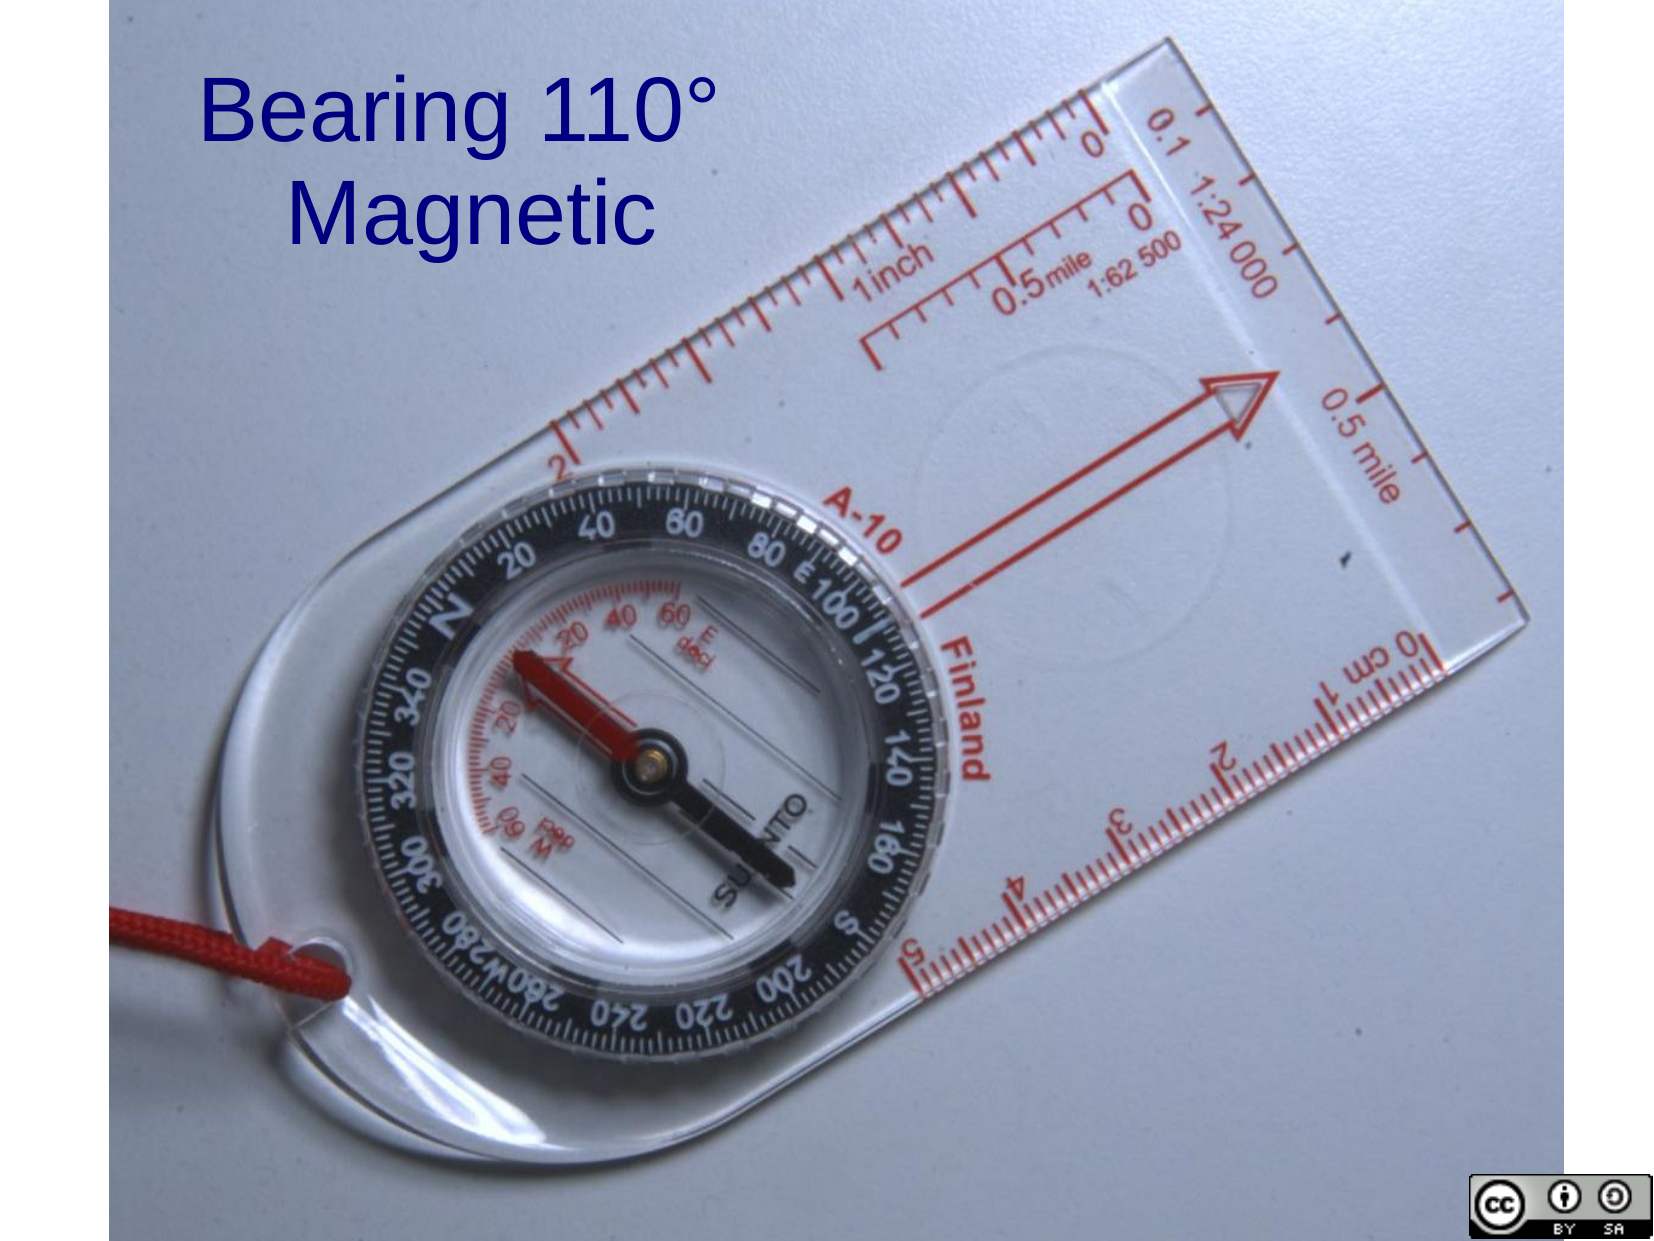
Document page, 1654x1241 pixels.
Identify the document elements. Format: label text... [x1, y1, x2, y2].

title Bearing 110° Magnetic [40, 58, 879, 264]
picture [109, 0, 1653, 1241]
